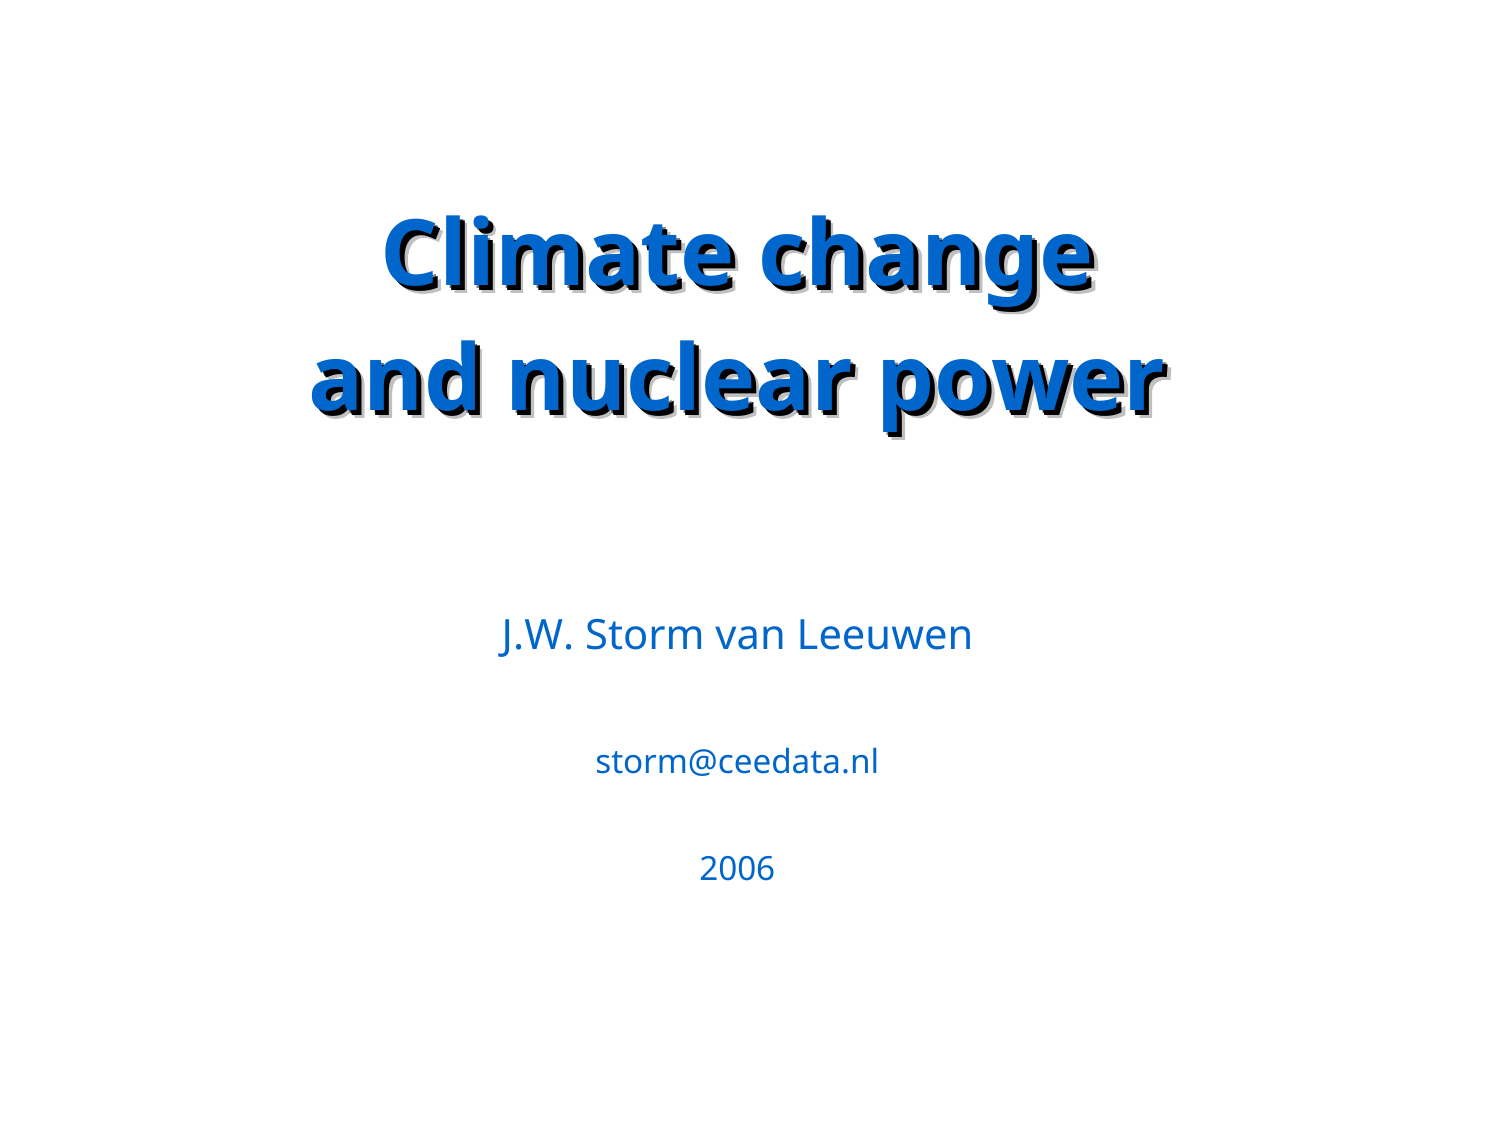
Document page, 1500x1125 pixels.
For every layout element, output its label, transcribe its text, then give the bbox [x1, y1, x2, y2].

title Climate change and nuclear power [99, 125, 1375, 501]
subtitle J.W. Storm van Leeuwen storm@ceedata.nl 2006 [162, 462, 1313, 913]
